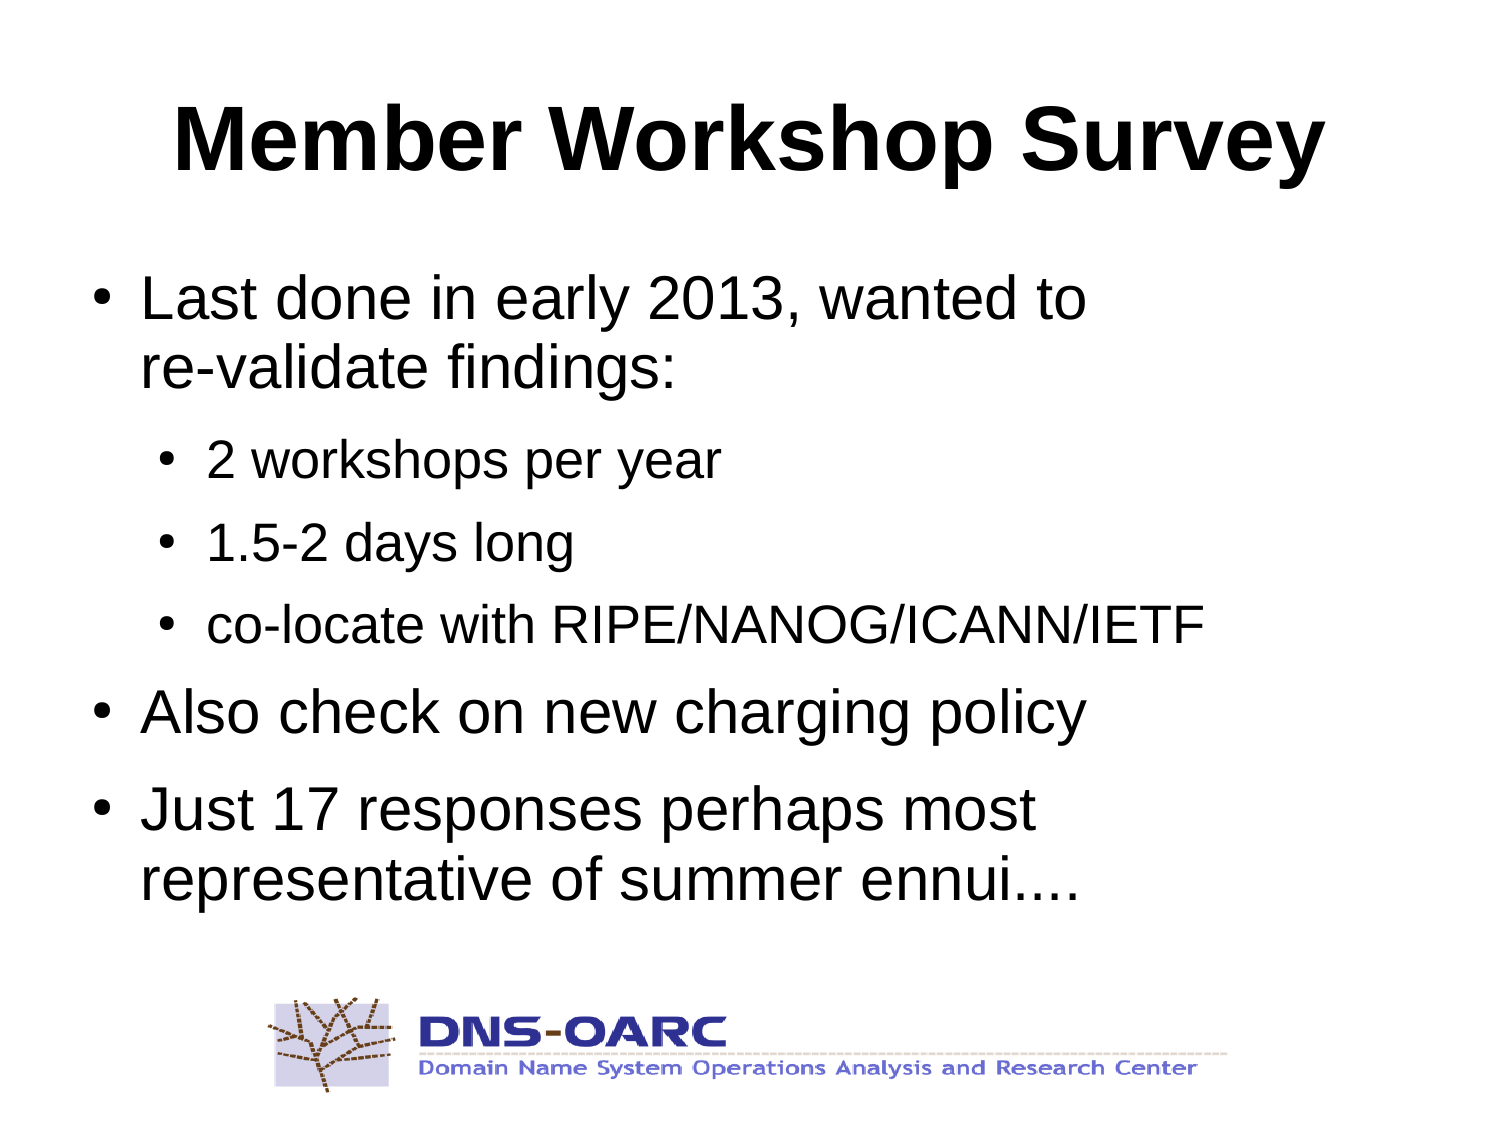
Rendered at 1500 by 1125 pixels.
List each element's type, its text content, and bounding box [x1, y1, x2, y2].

list Last done in early 2013, wanted to re-validate findings: 2 workshops per year 1.5-2 days long co-locate with RIPE/NANOG/ICANN/IETF Also check on new charging policy Just 17 responses perhaps most representative of summer ennui.... [75, 263, 1425, 916]
picture [214, 991, 1259, 1099]
title Member Workshop Survey [75, 44, 1425, 233]
